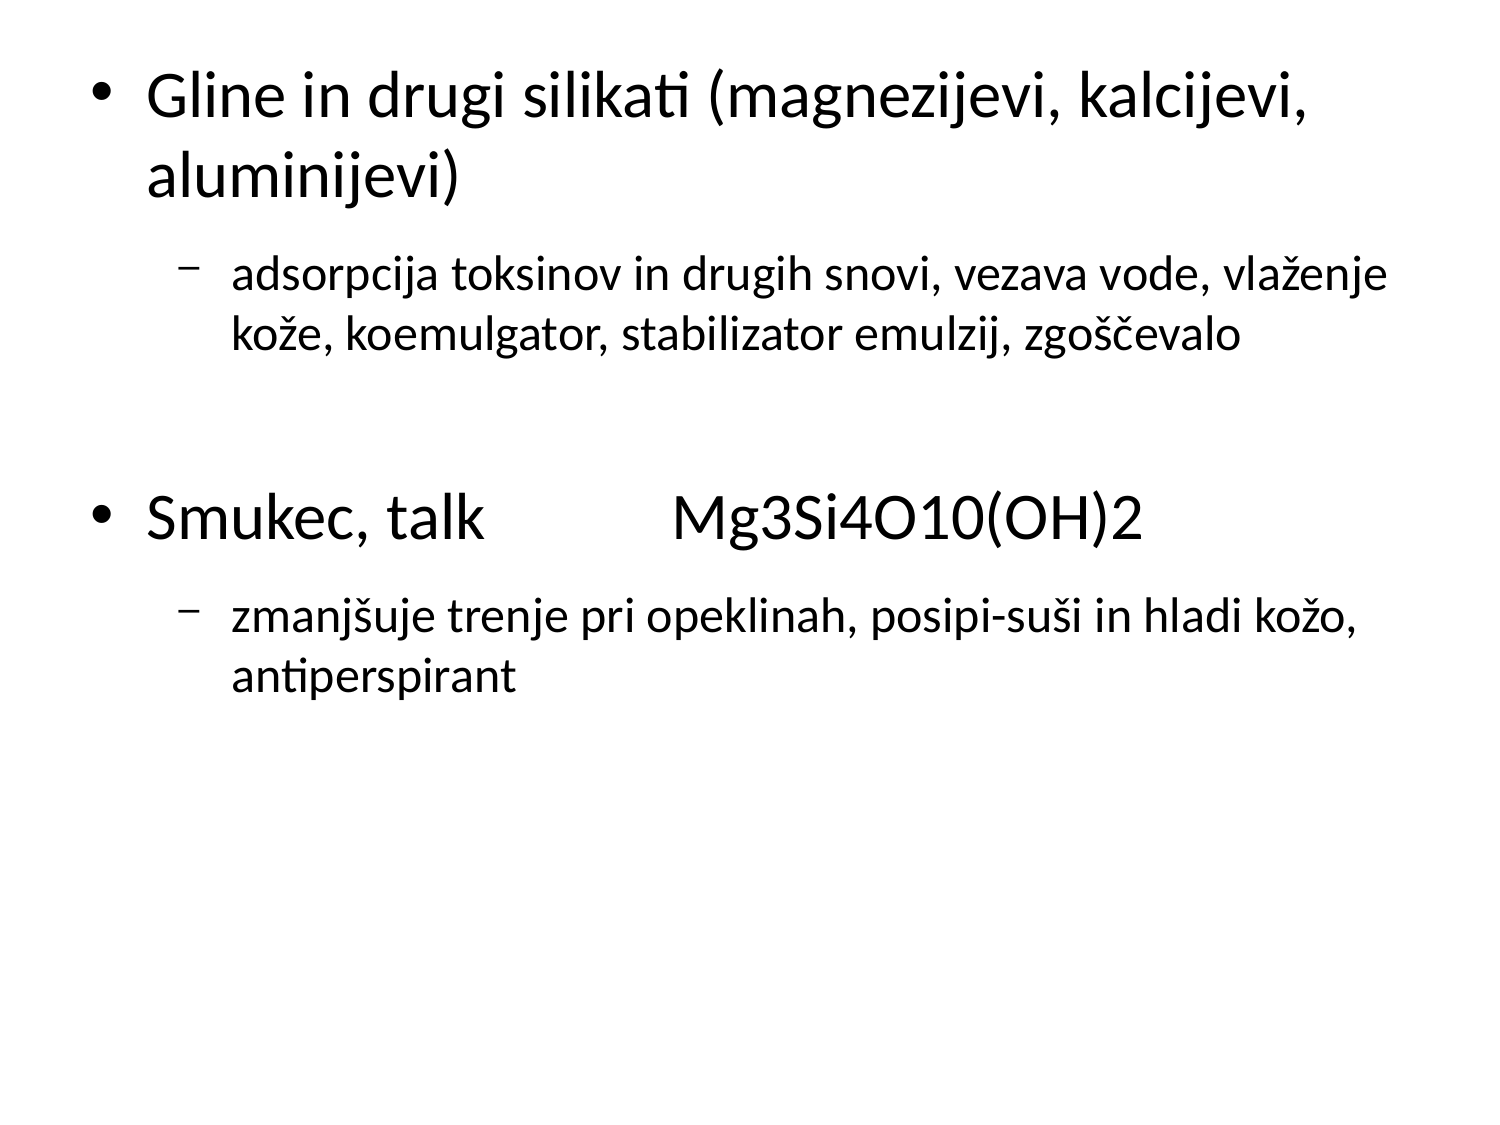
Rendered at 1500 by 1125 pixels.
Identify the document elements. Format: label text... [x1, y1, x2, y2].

list Gline in drugi silikati (magnezijevi, kalcijevi, aluminijevi) adsorpcija toksinov in drugih snovi, vezava vode, vlaženje kože, koemulgator, stabilizator emulzij, zgoščevalo Smukec, talk Mg3Si4O10(OH)2 zmanjšuje trenje pri opeklinah, posipi-suši in hladi kožo, antiperspirant [75, 42, 1425, 1005]
